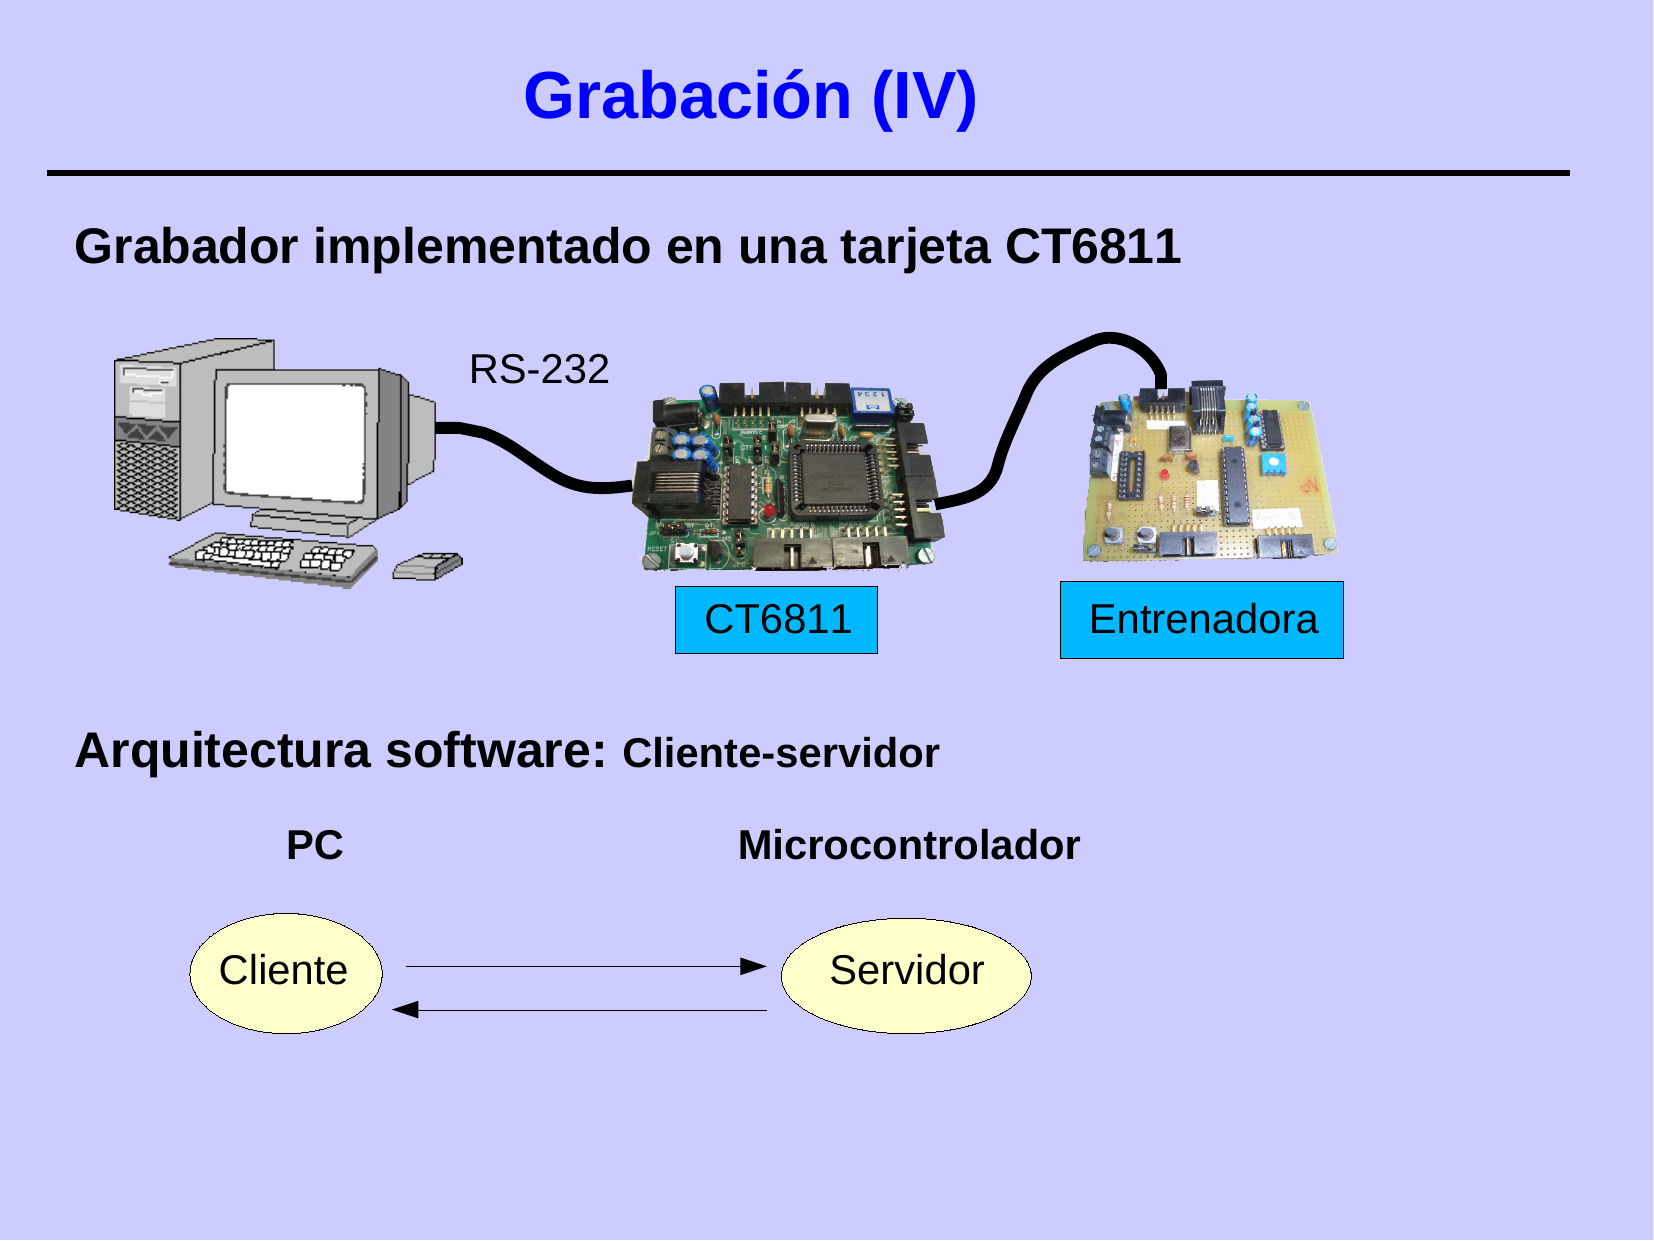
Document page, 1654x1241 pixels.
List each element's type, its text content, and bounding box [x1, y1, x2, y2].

text_box Cliente [218, 947, 365, 1000]
text_box [189, 913, 383, 1034]
text_box Microcontrolador [738, 822, 1092, 877]
text_box CT6811 [704, 596, 855, 649]
text_box [1060, 581, 1344, 659]
text_box [781, 918, 1032, 1034]
text_box [675, 586, 878, 654]
picture [1083, 380, 1339, 563]
text_box Servidor [829, 947, 986, 1000]
picture [114, 338, 463, 589]
text_box Arquitectura software: Cliente-servidor [60, 722, 1532, 804]
title Grabación (IV) [114, 0, 1390, 178]
text_box PC [286, 822, 346, 877]
text_box Entrenadora [1088, 596, 1322, 649]
text_box RS-232 [468, 346, 613, 399]
text_box Grabador implementado en una tarjeta CT6811 [60, 217, 1532, 299]
picture [628, 381, 945, 573]
